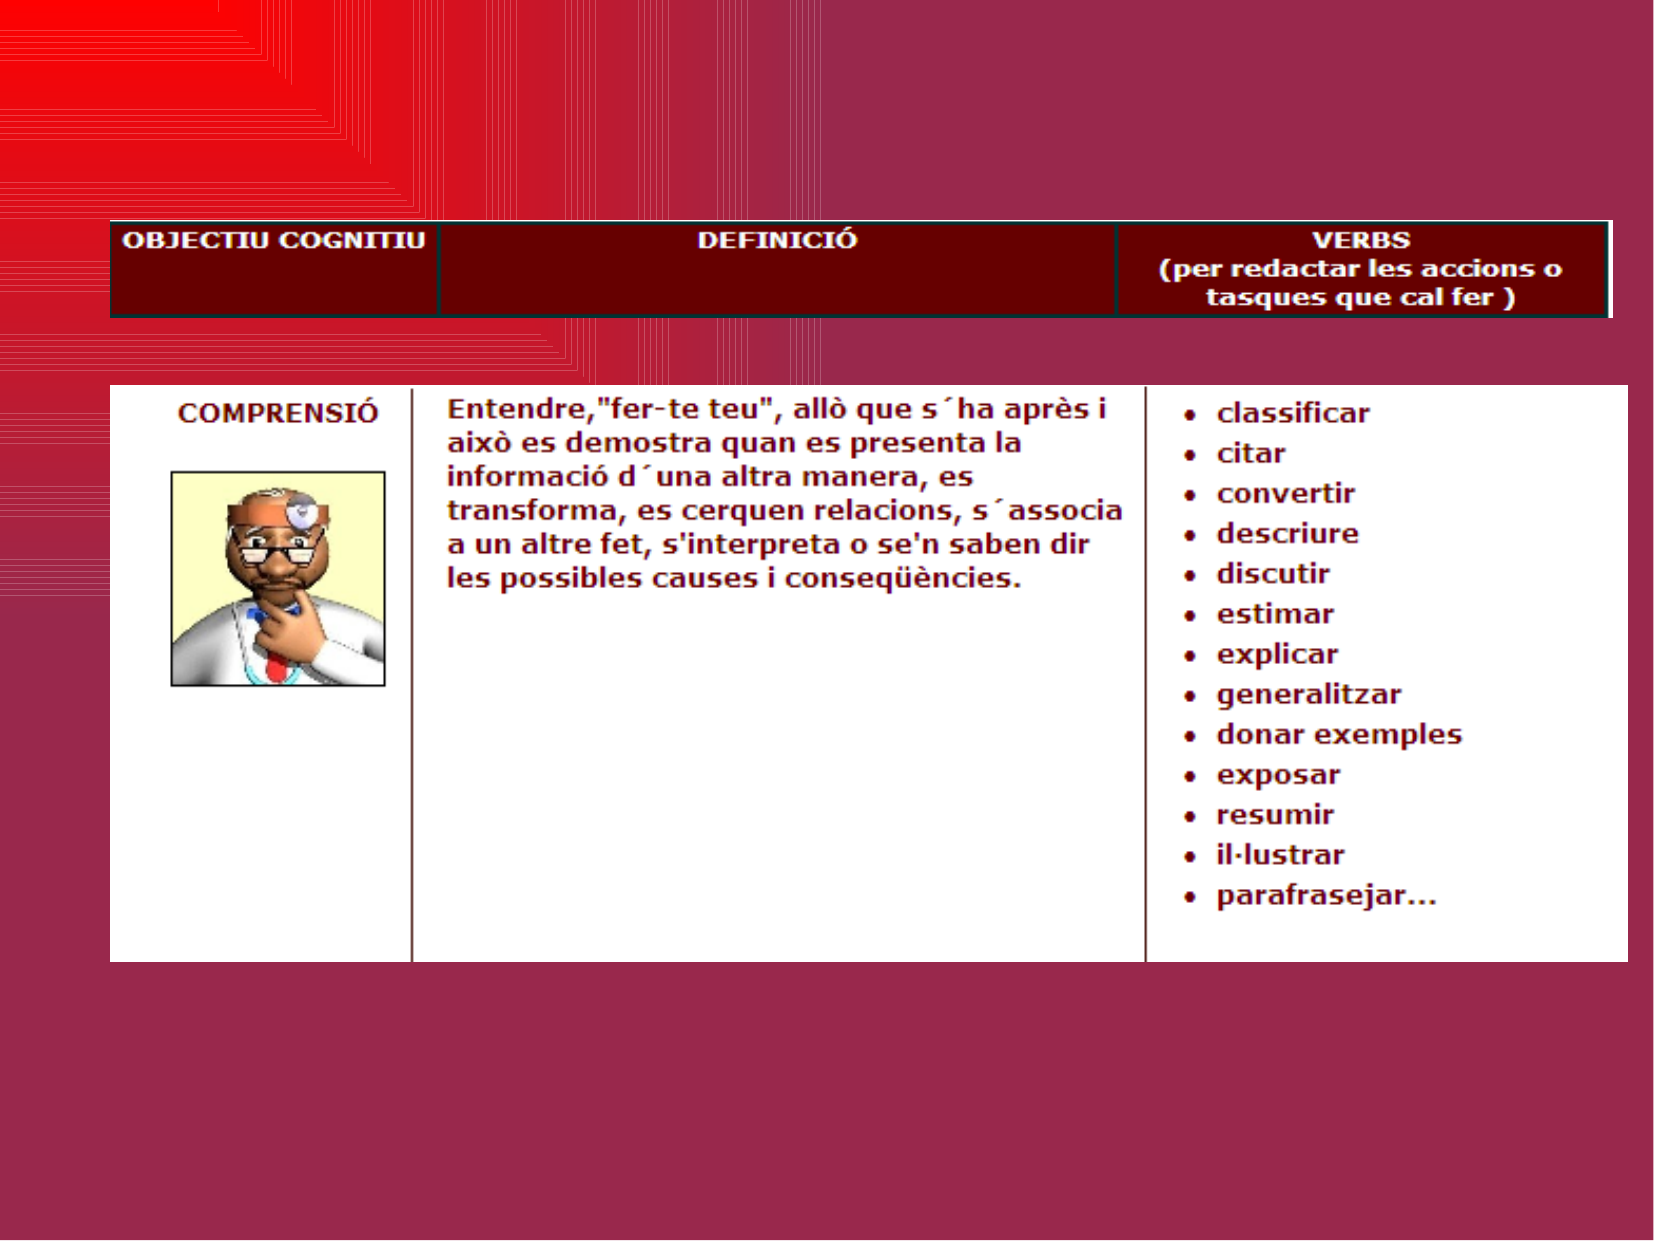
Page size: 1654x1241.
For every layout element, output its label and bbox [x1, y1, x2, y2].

picture [110, 220, 1613, 318]
picture [110, 385, 1628, 962]
